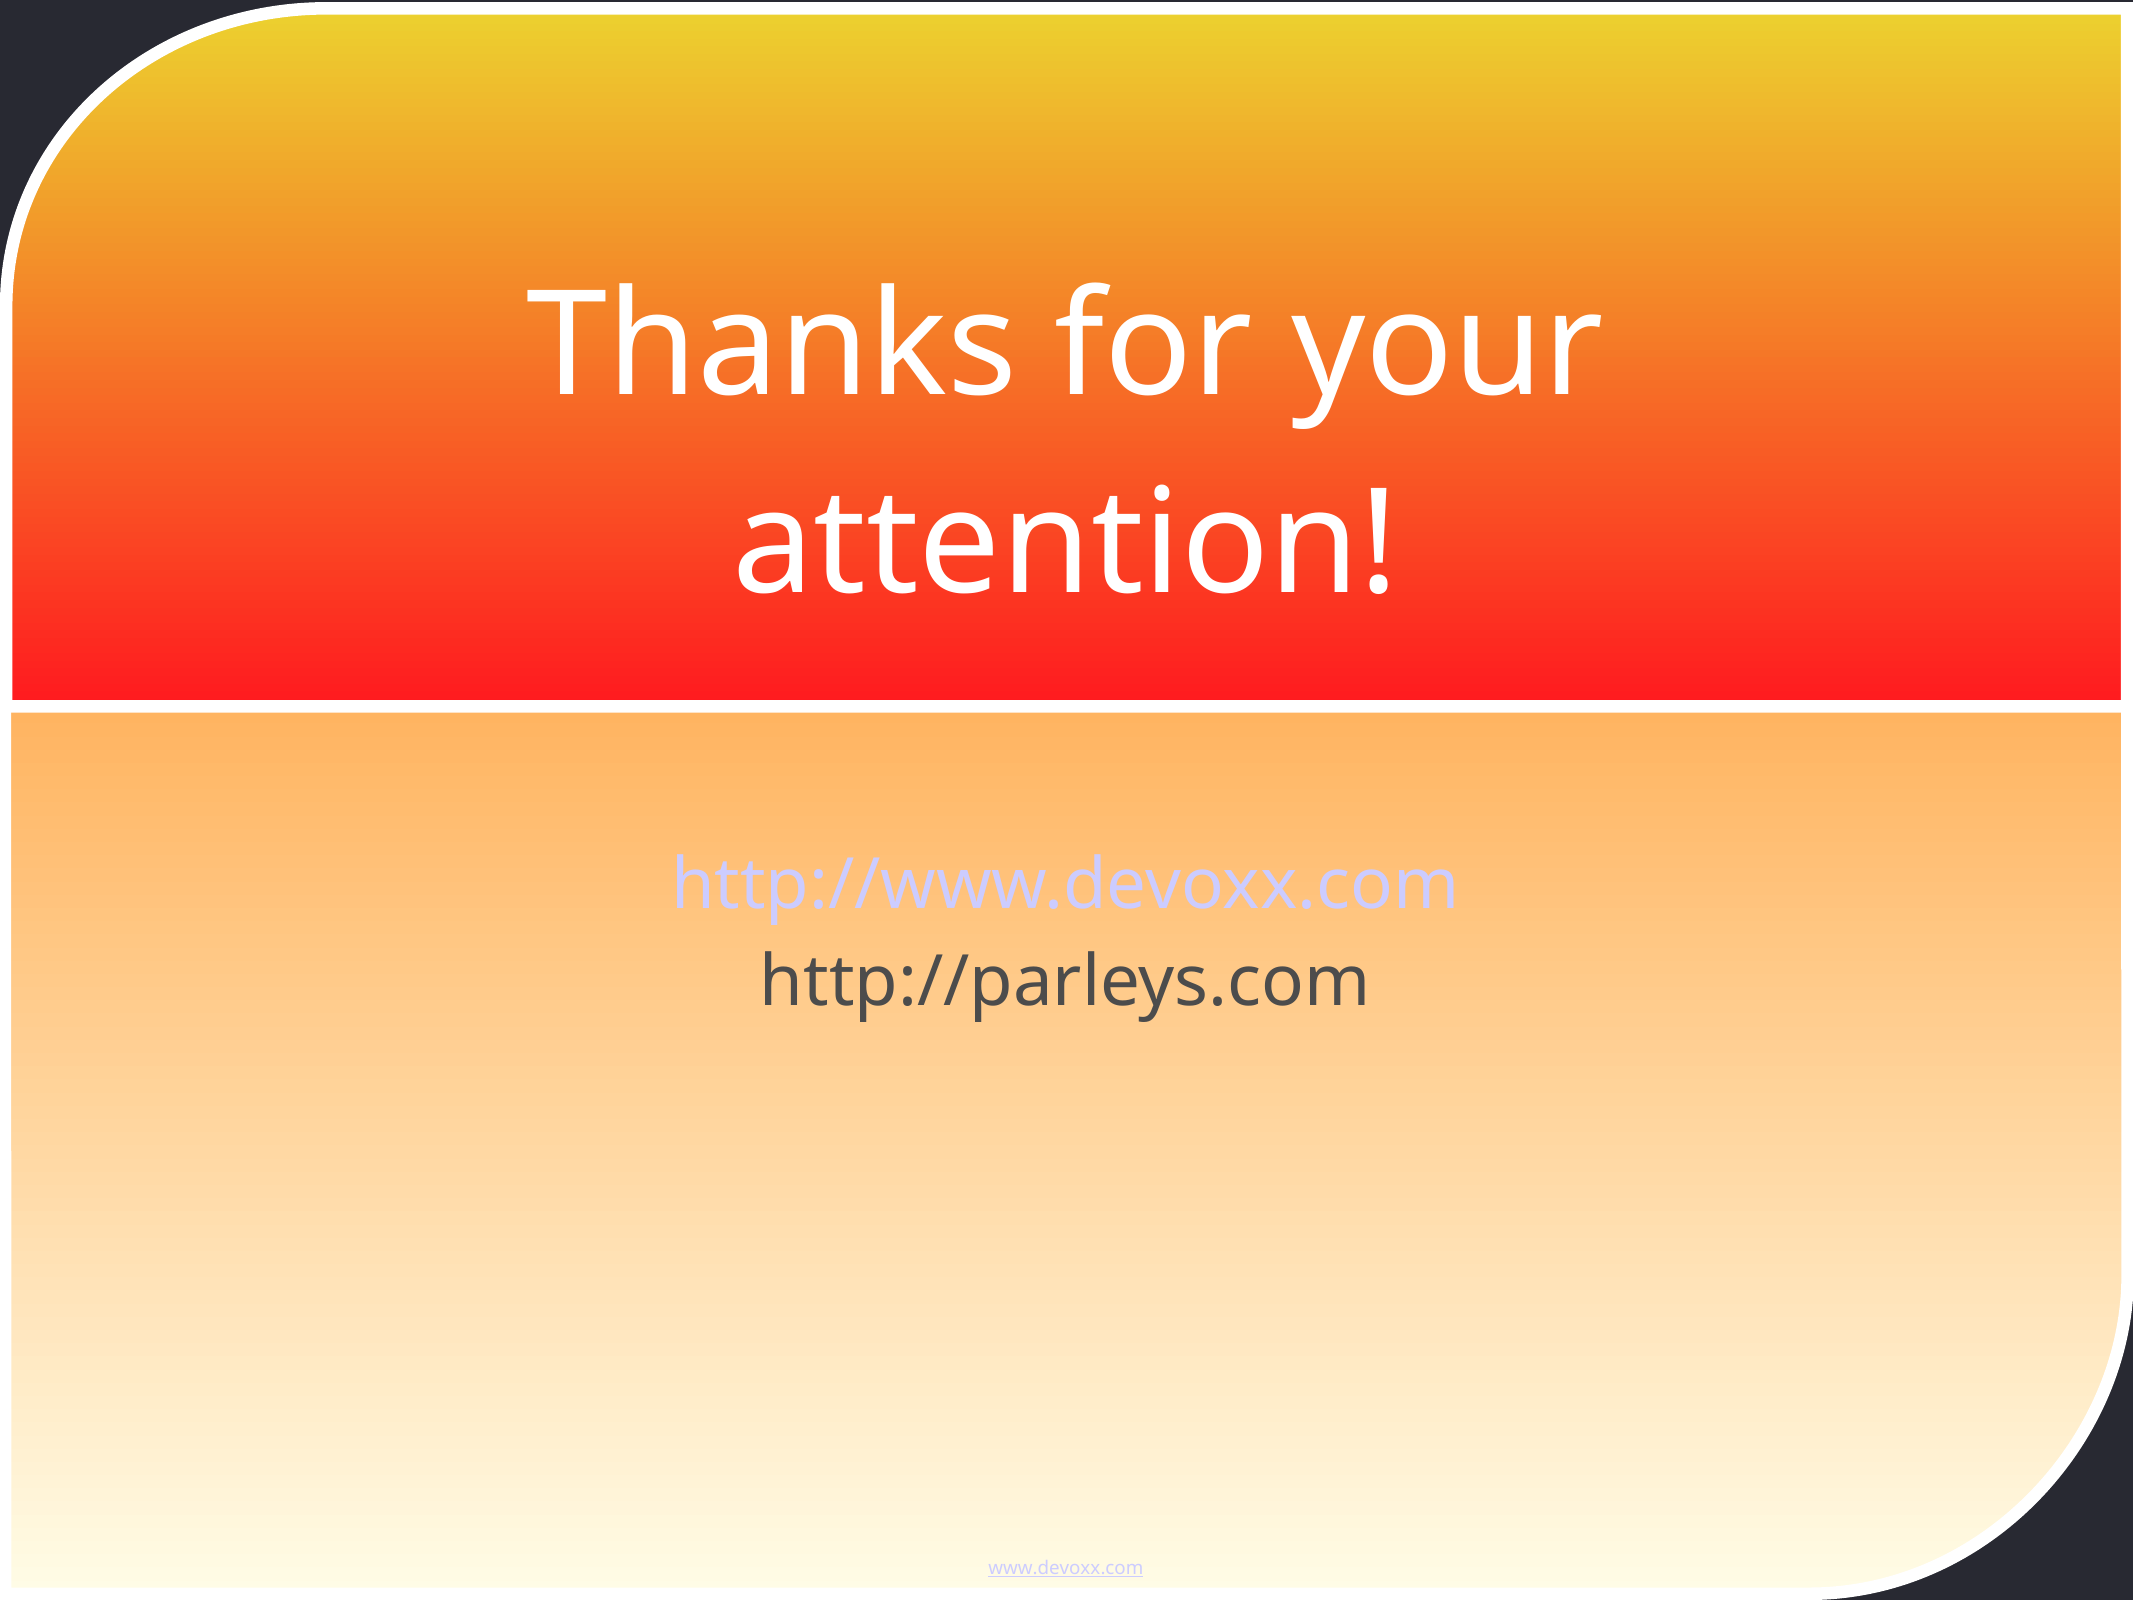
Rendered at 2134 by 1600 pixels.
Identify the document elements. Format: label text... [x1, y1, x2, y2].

title Thanks for your attention! [189, 124, 1942, 646]
list http://www.devoxx.com http://parleys.com [189, 822, 1942, 1344]
